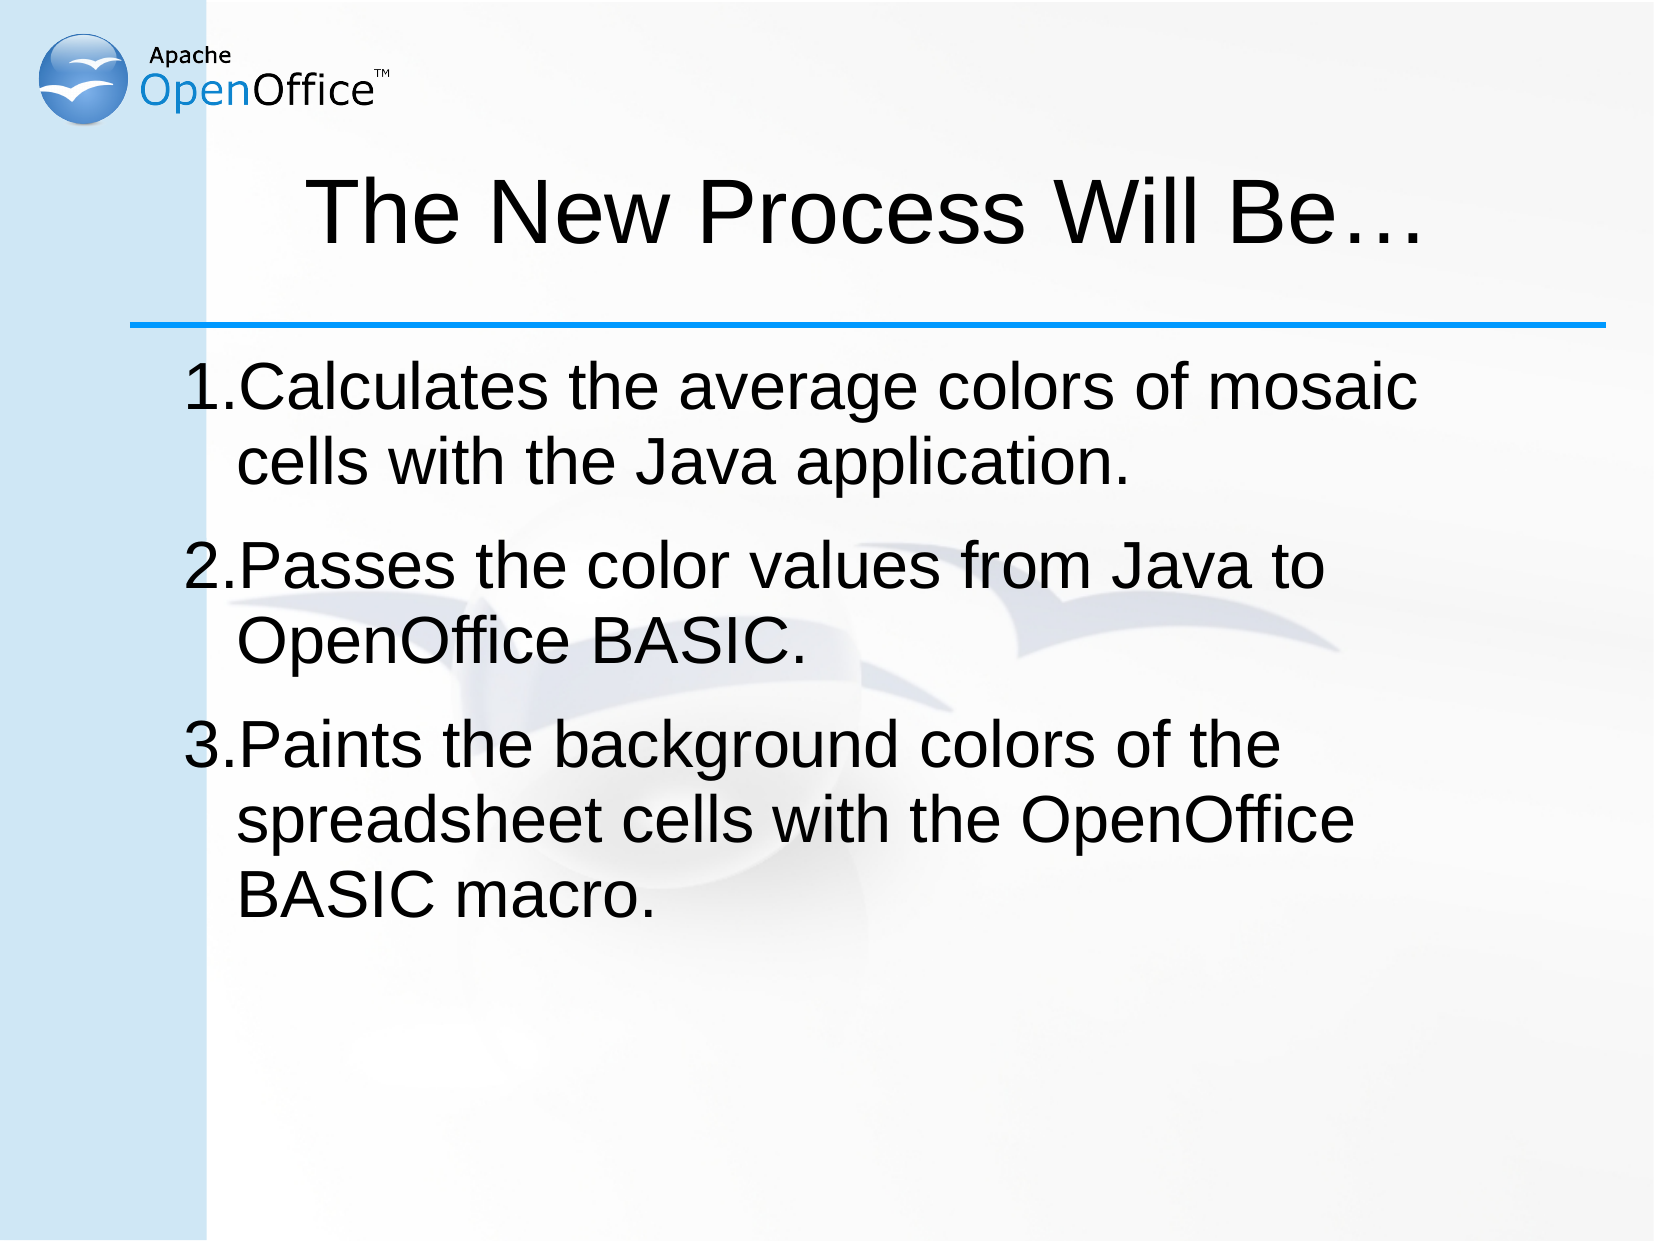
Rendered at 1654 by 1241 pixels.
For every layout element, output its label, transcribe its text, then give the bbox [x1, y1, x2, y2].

picture [35, 2, 1654, 1241]
title The New Process Will Be… [165, 108, 1571, 316]
list Calculates the average colors of mosaic cells with the Java application. Passes the color values from Java to OpenOffice BASIC. Paints the background colors of the spreadsheet cells with the OpenOffice BASIC macro. [165, 349, 1571, 1168]
